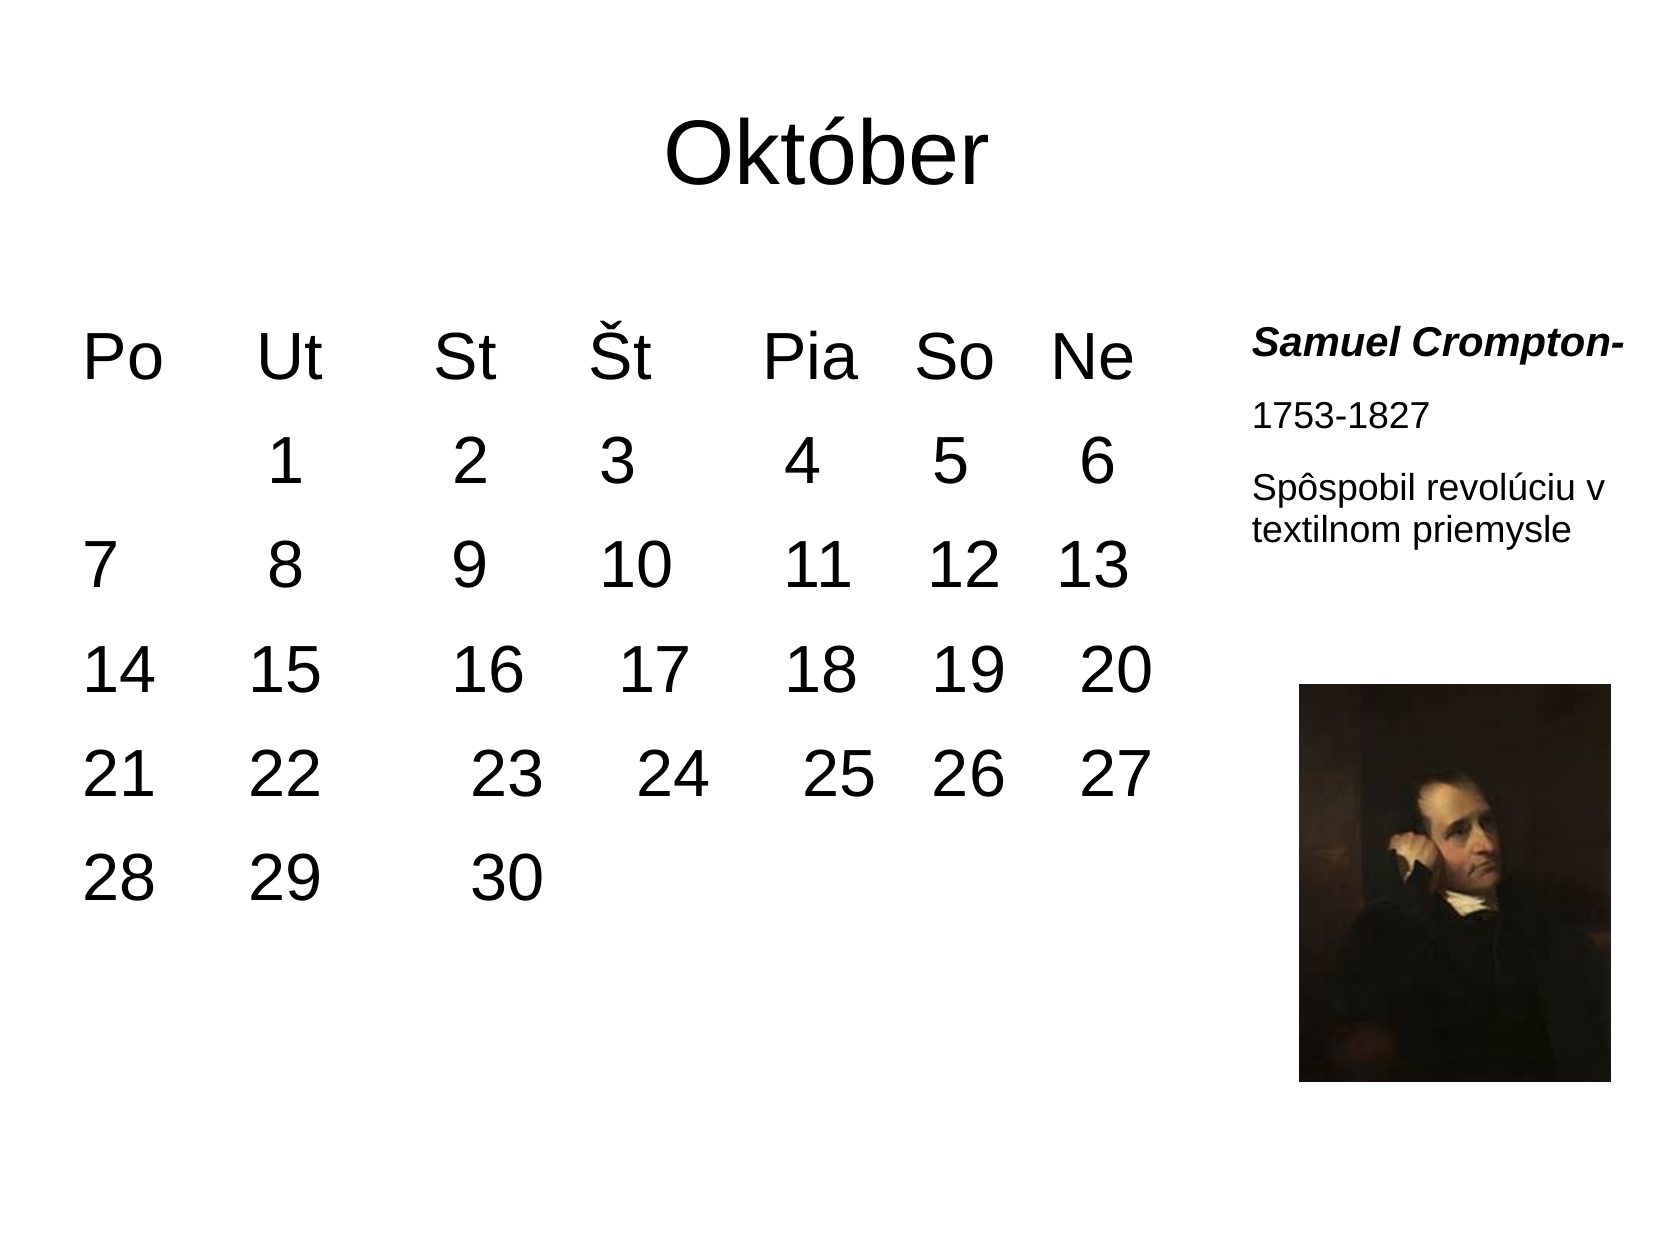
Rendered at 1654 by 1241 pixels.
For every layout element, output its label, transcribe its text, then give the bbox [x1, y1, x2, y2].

title Október [82, 49, 1571, 257]
list Samuel Crompton- 1753-1827 Spôspobil revolúciu v textilnom priemysle [1181, 318, 1630, 1109]
list Po Ut St Št Pia So Ne 1 2 3 4 5 6 7 8 9 10 11 12 13 14 15 16 17 18 19 20 21 22 23 24 25 26 27 28 29 30 [82, 318, 1181, 1109]
picture [1299, 684, 1611, 1082]
